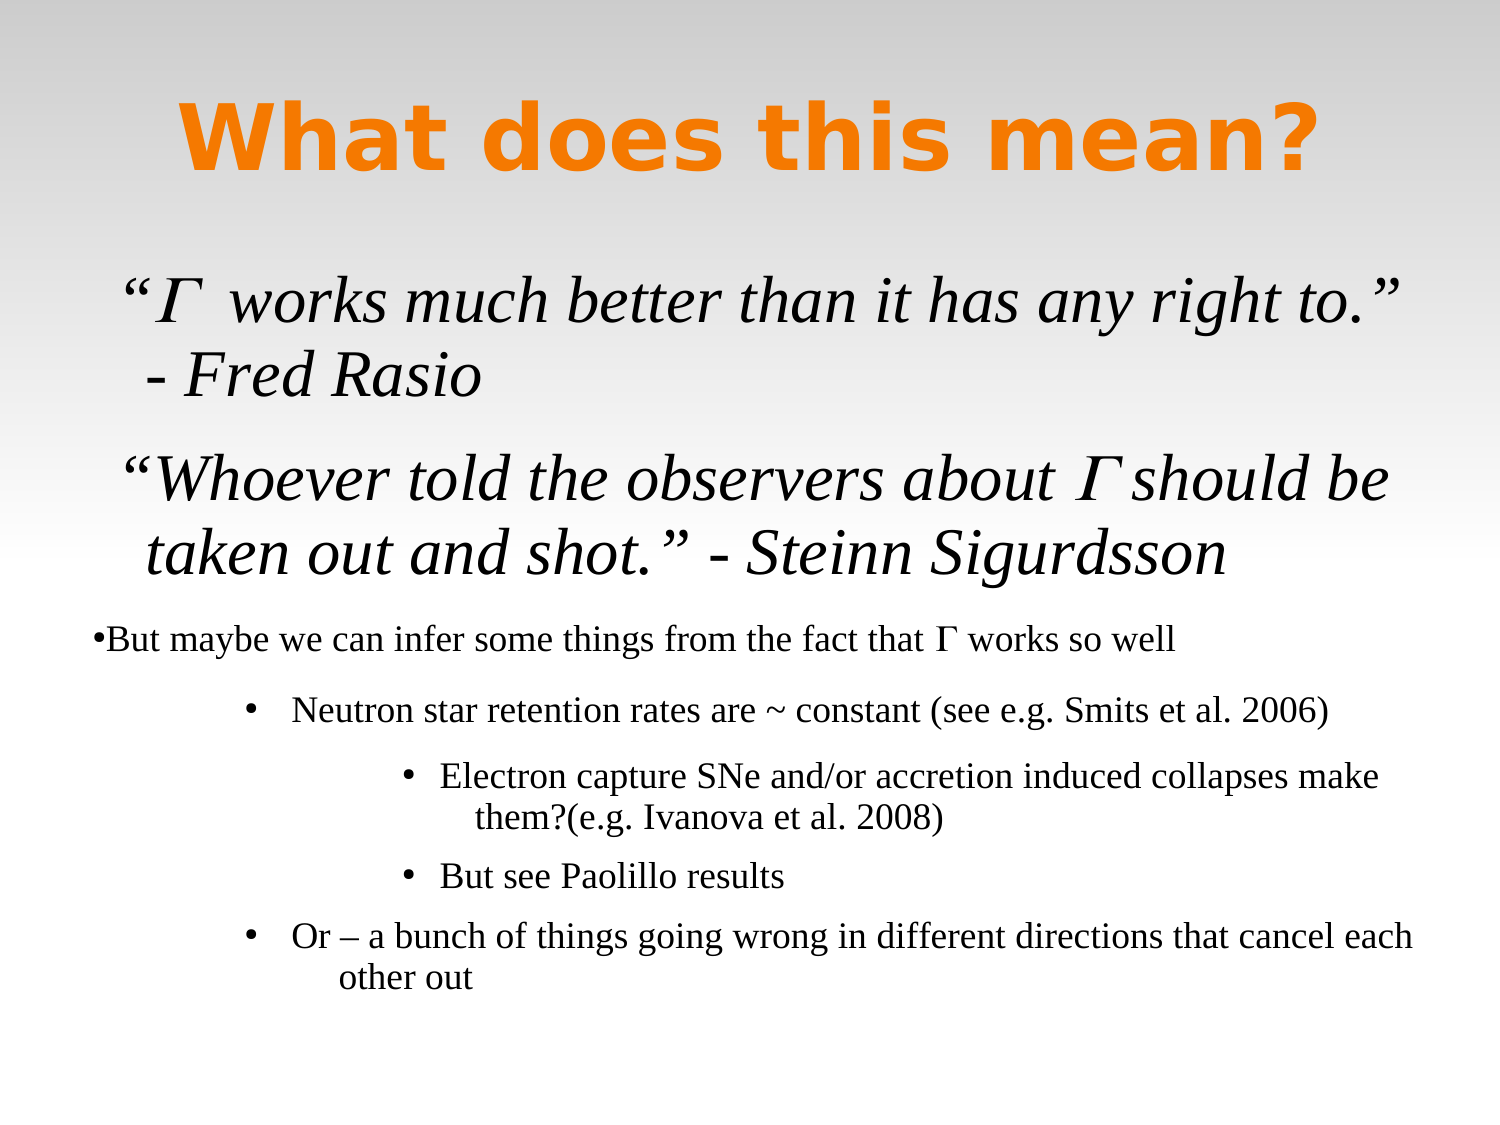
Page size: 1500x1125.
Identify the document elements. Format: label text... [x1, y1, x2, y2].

title What does this mean? [75, 44, 1425, 233]
list “G works much better than it has any right to.” - Fred Rasio “Whoever told the observers about G should be taken out and shot.” - Steinn Sigurdsson But maybe we can infer some things from the fact that G works so well Neutron star retention rates are ~ constant (see e.g. Smits et al. 2006) Electron capture SNe and/or accretion induced collapses make them?(e.g. Ivanova et al. 2008) But see Paolillo results Or – a bunch of things going wrong in different directions that cancel each other out [75, 263, 1425, 1068]
